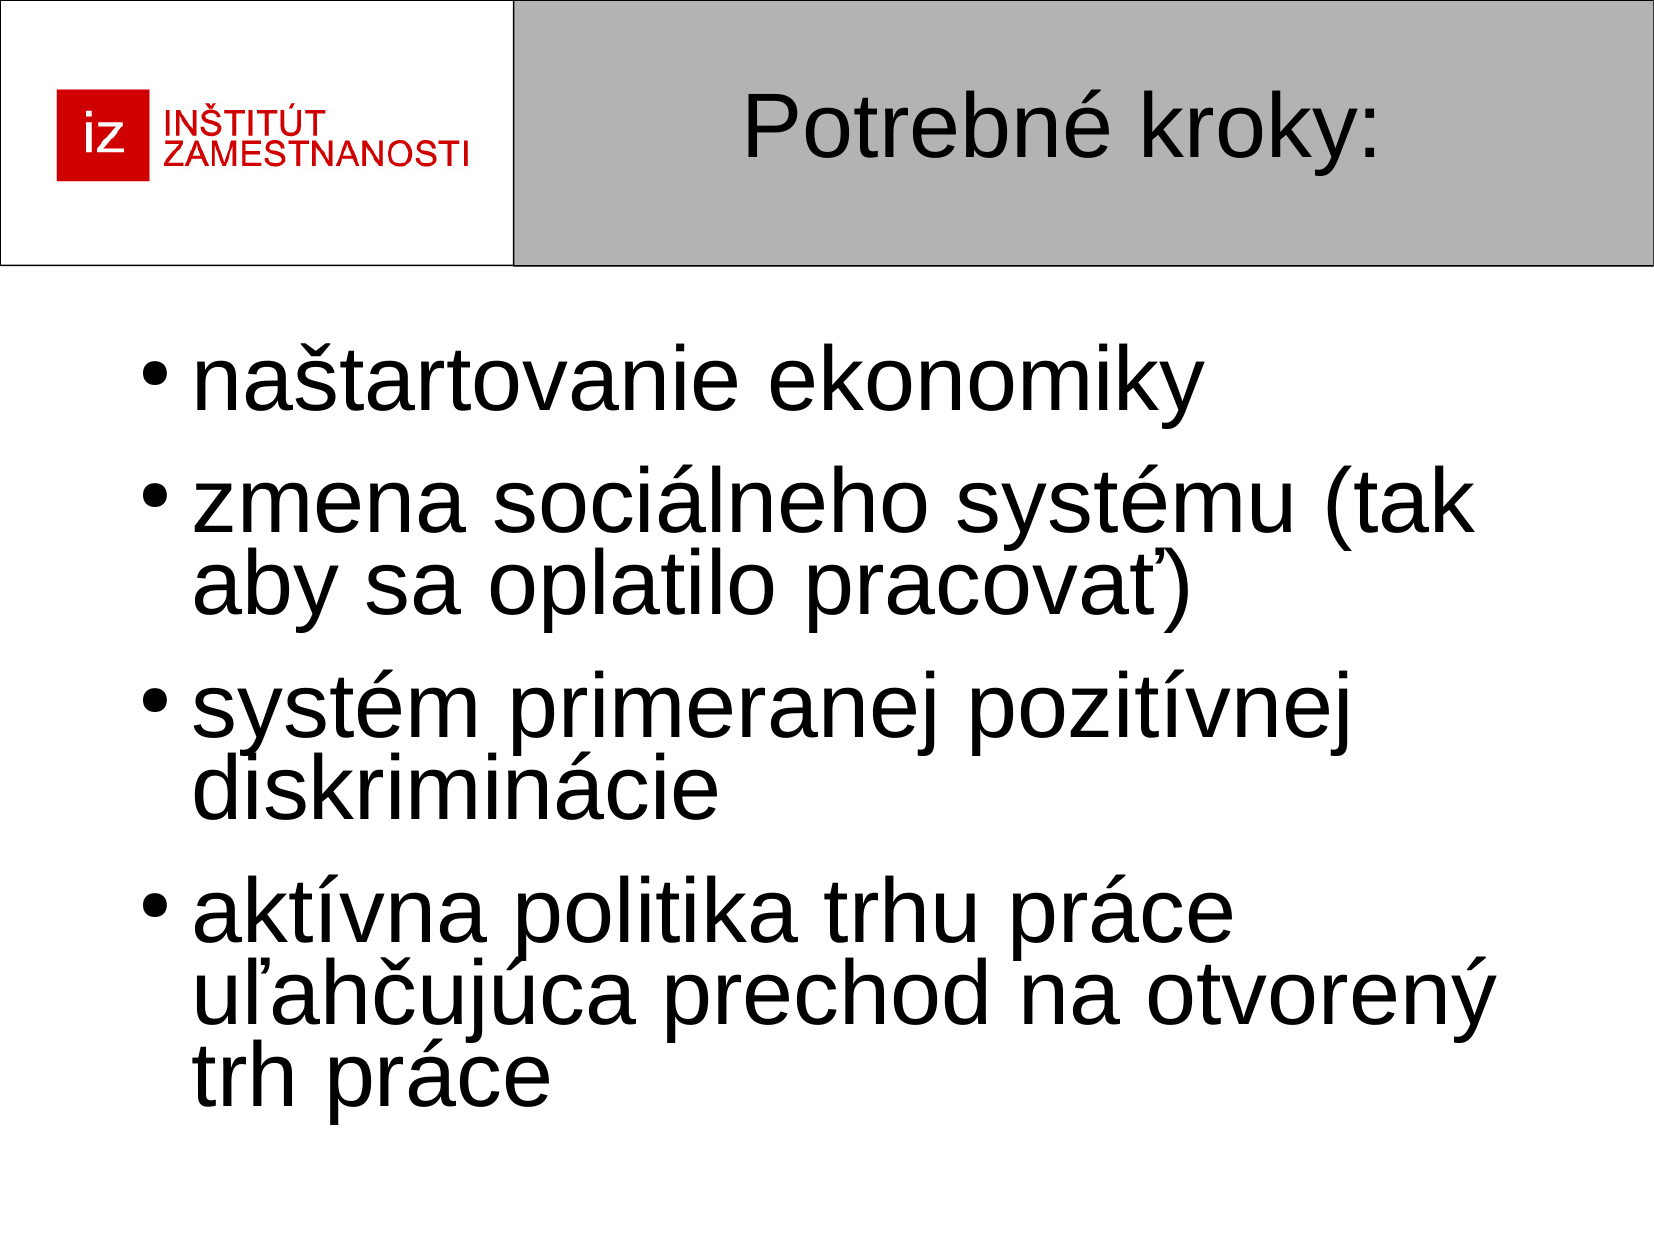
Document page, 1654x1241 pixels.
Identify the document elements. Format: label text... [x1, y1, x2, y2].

picture [5, 8, 512, 257]
list naštartovanie ekonomiky zmena sociálneho systému (tak aby sa oplatilo pracovať) systém primeranej pozitívnej diskriminácie aktívna politika trhu práce uľahčujúca prechod na otvorený trh práce [121, 344, 1533, 1144]
title Potrebné kroky: [561, 37, 1565, 229]
